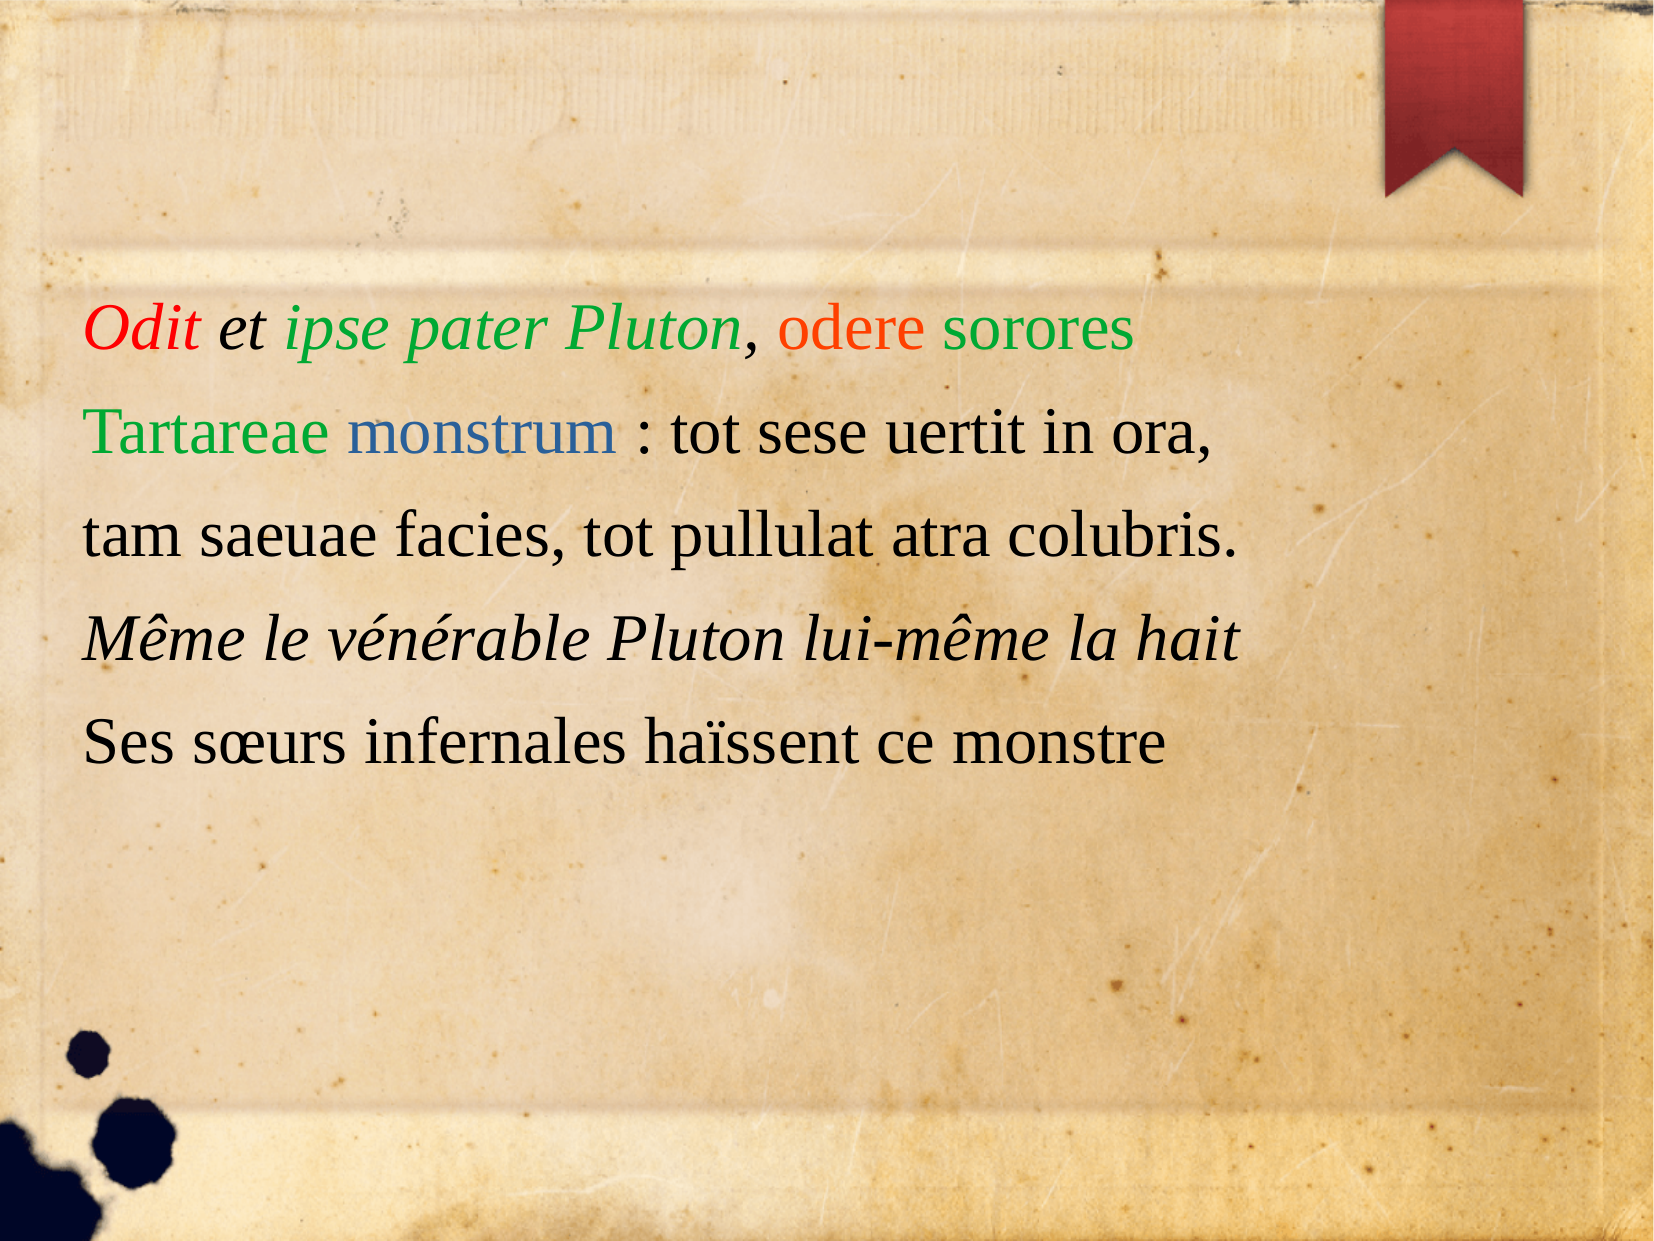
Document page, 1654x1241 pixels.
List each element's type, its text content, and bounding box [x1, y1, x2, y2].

list Odit et ipse pater Pluton, odere sorores Tartareae monstrum : tot sese uertit in ora, tam saeuae facies, tot pullulat atra colubris. Même le vénérable Pluton lui-même la hait Ses sœurs infernales haïssent ce monstre [82, 290, 1538, 1010]
picture [0, 0, 1654, 1241]
